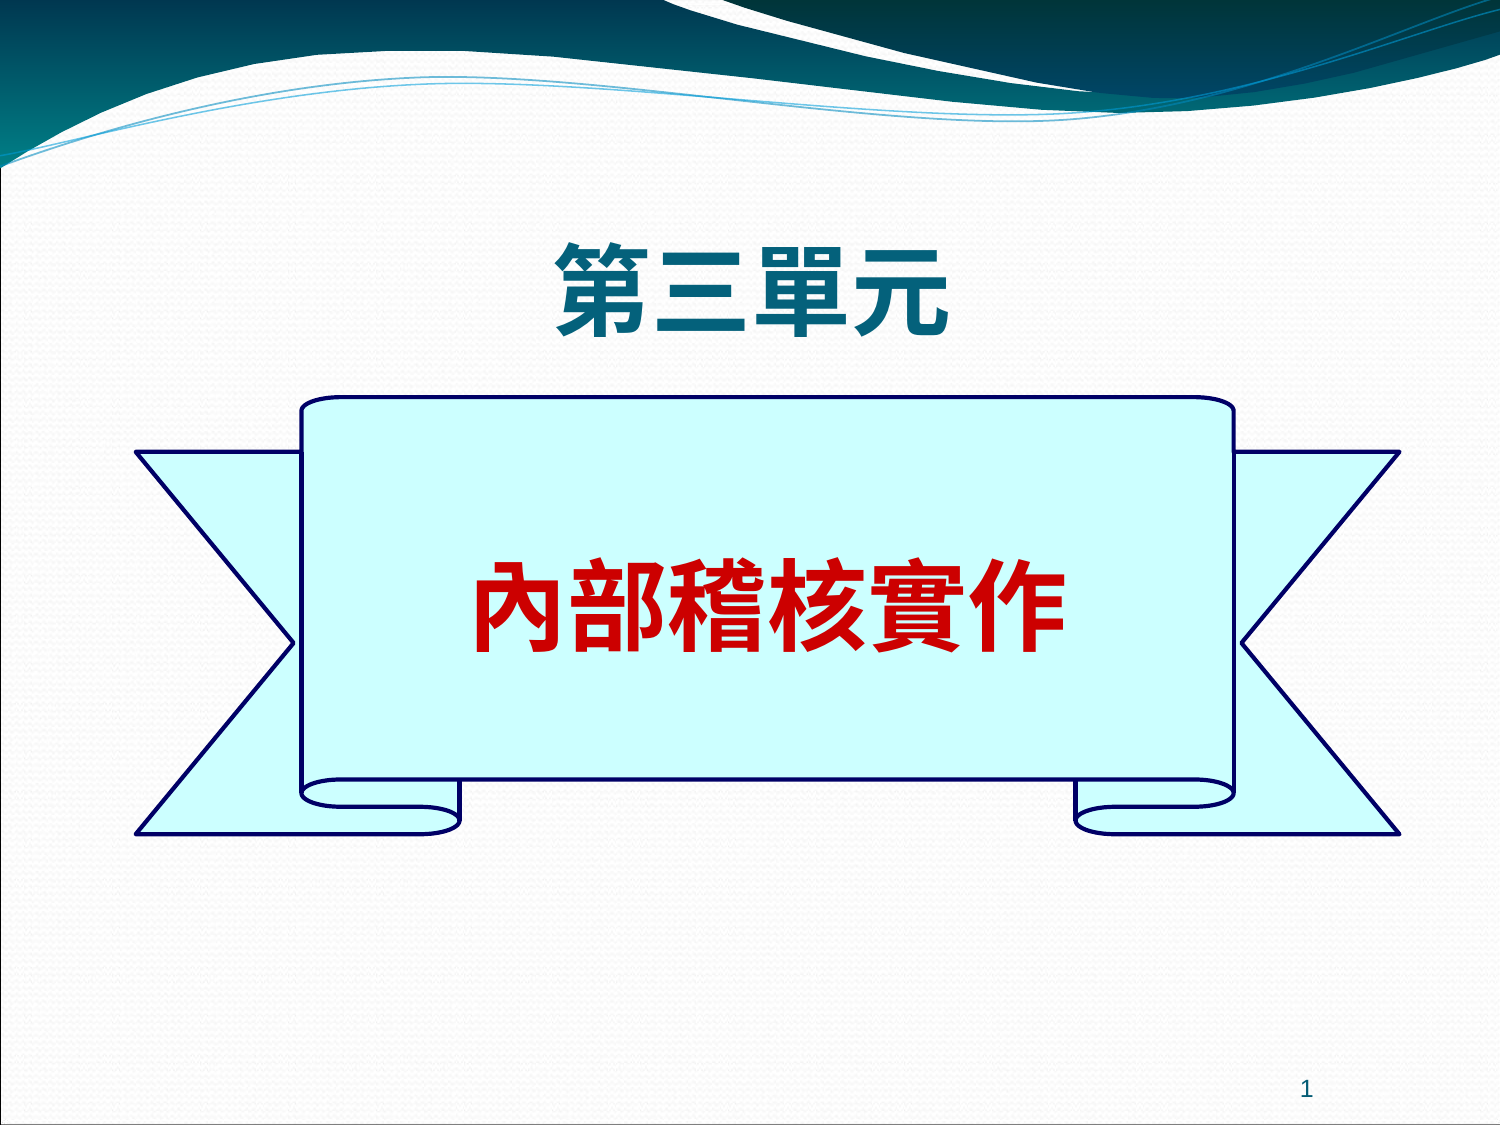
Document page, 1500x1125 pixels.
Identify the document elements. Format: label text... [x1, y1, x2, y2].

text_box 內部稽核實作 [135, 397, 1400, 835]
title 第三單元 [76, 160, 1427, 349]
text_box [1299, 1042, 1426, 1103]
